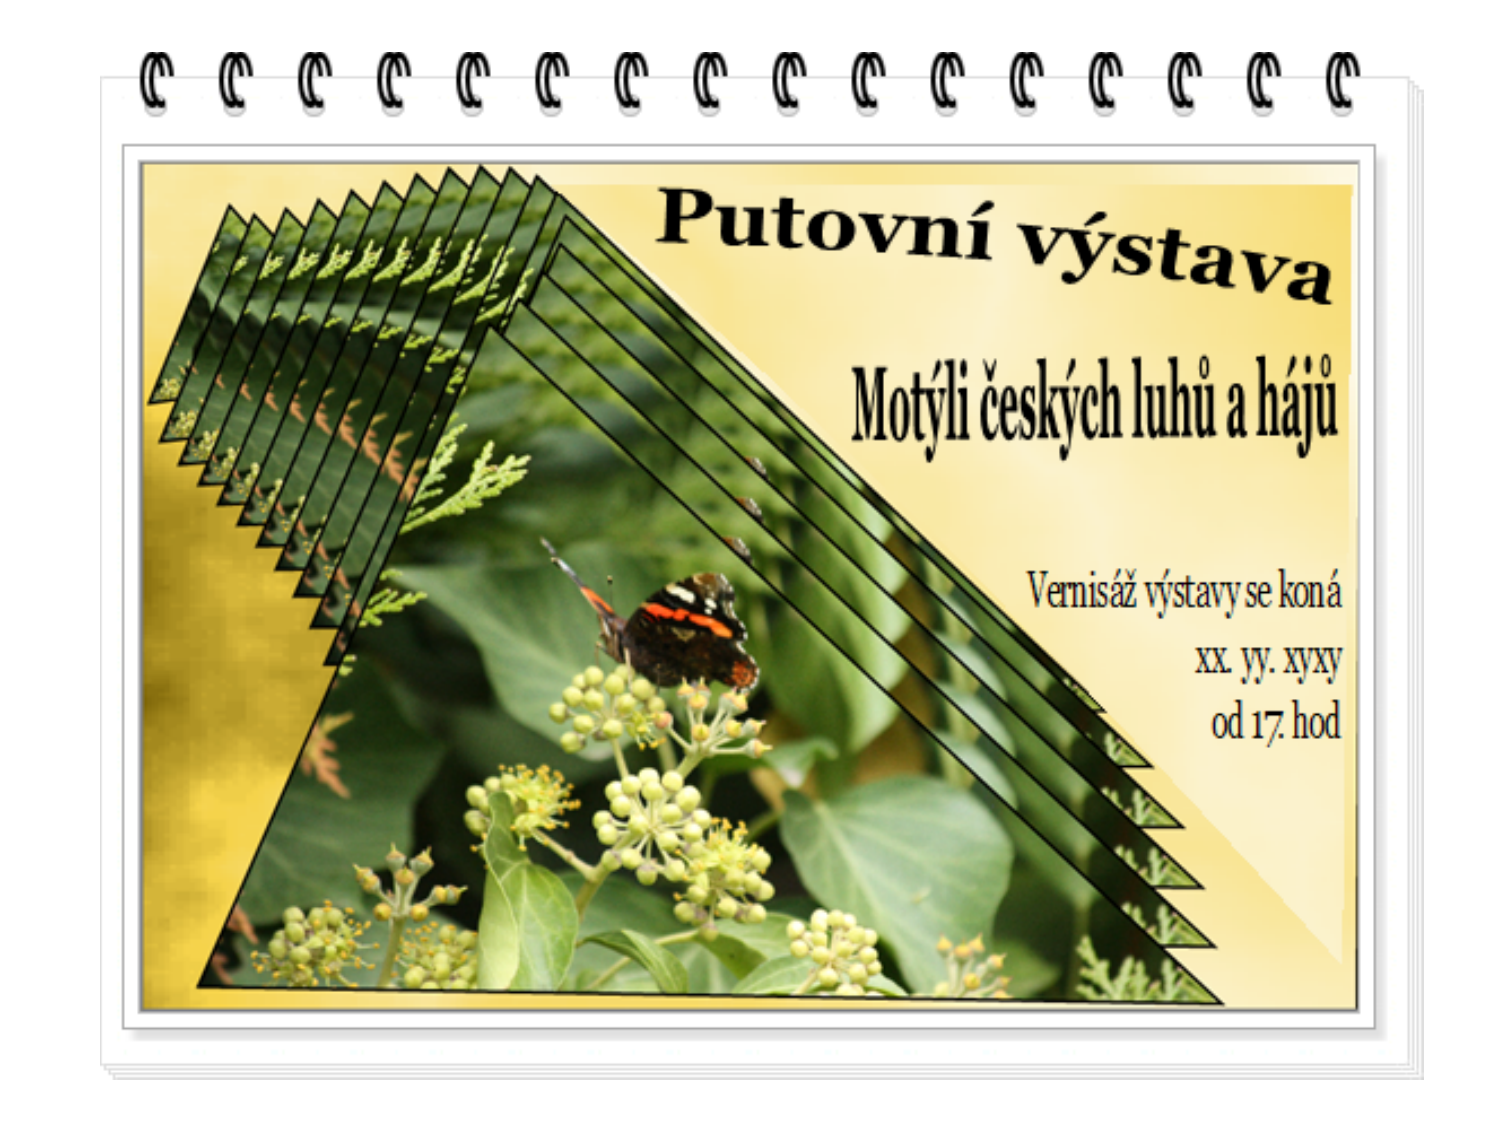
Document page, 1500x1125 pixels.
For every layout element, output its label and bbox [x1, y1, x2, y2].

picture [100, 52, 1424, 1080]
